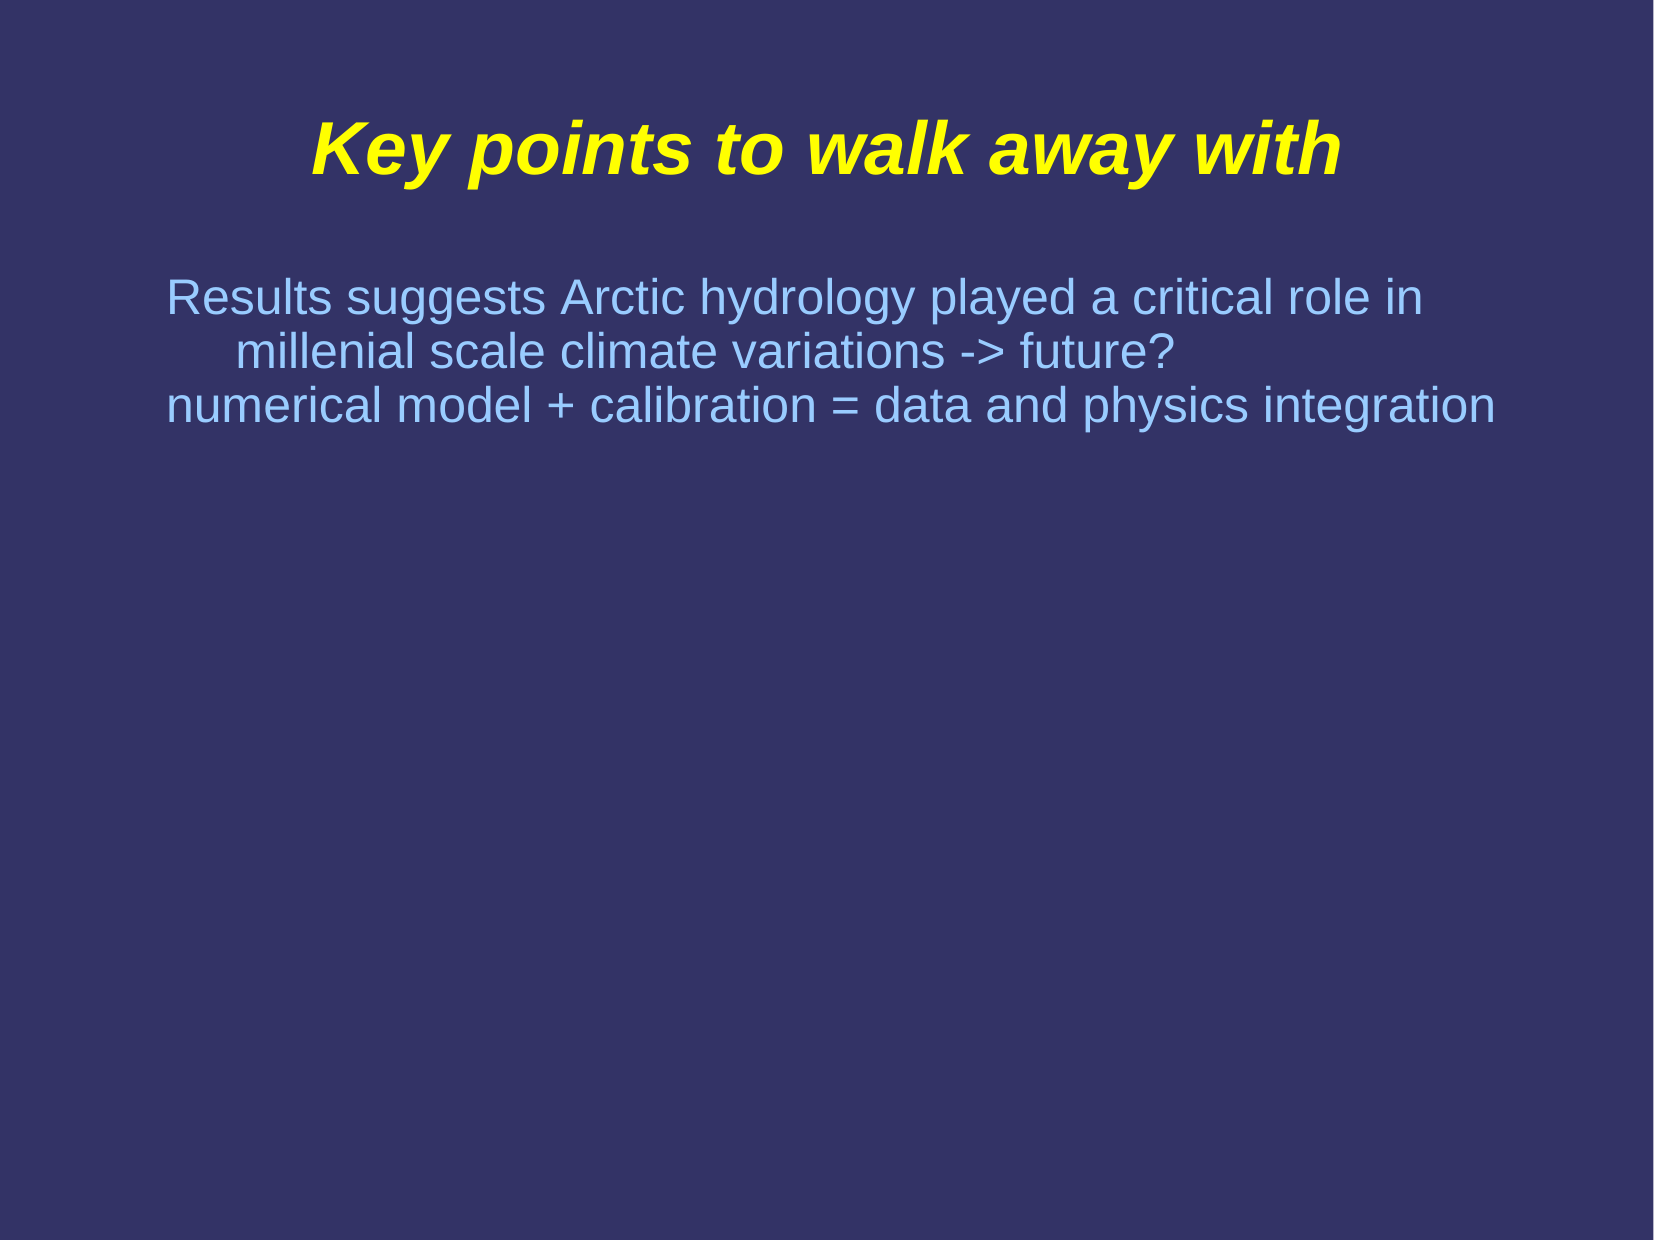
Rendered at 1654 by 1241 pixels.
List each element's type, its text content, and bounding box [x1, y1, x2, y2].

title Key points to walk away with [121, 49, 1534, 250]
list Results suggests Arctic hydrology played a critical role in millenial scale climate variations -> future? numerical model + calibration = data and physics integration [154, 271, 1536, 1159]
